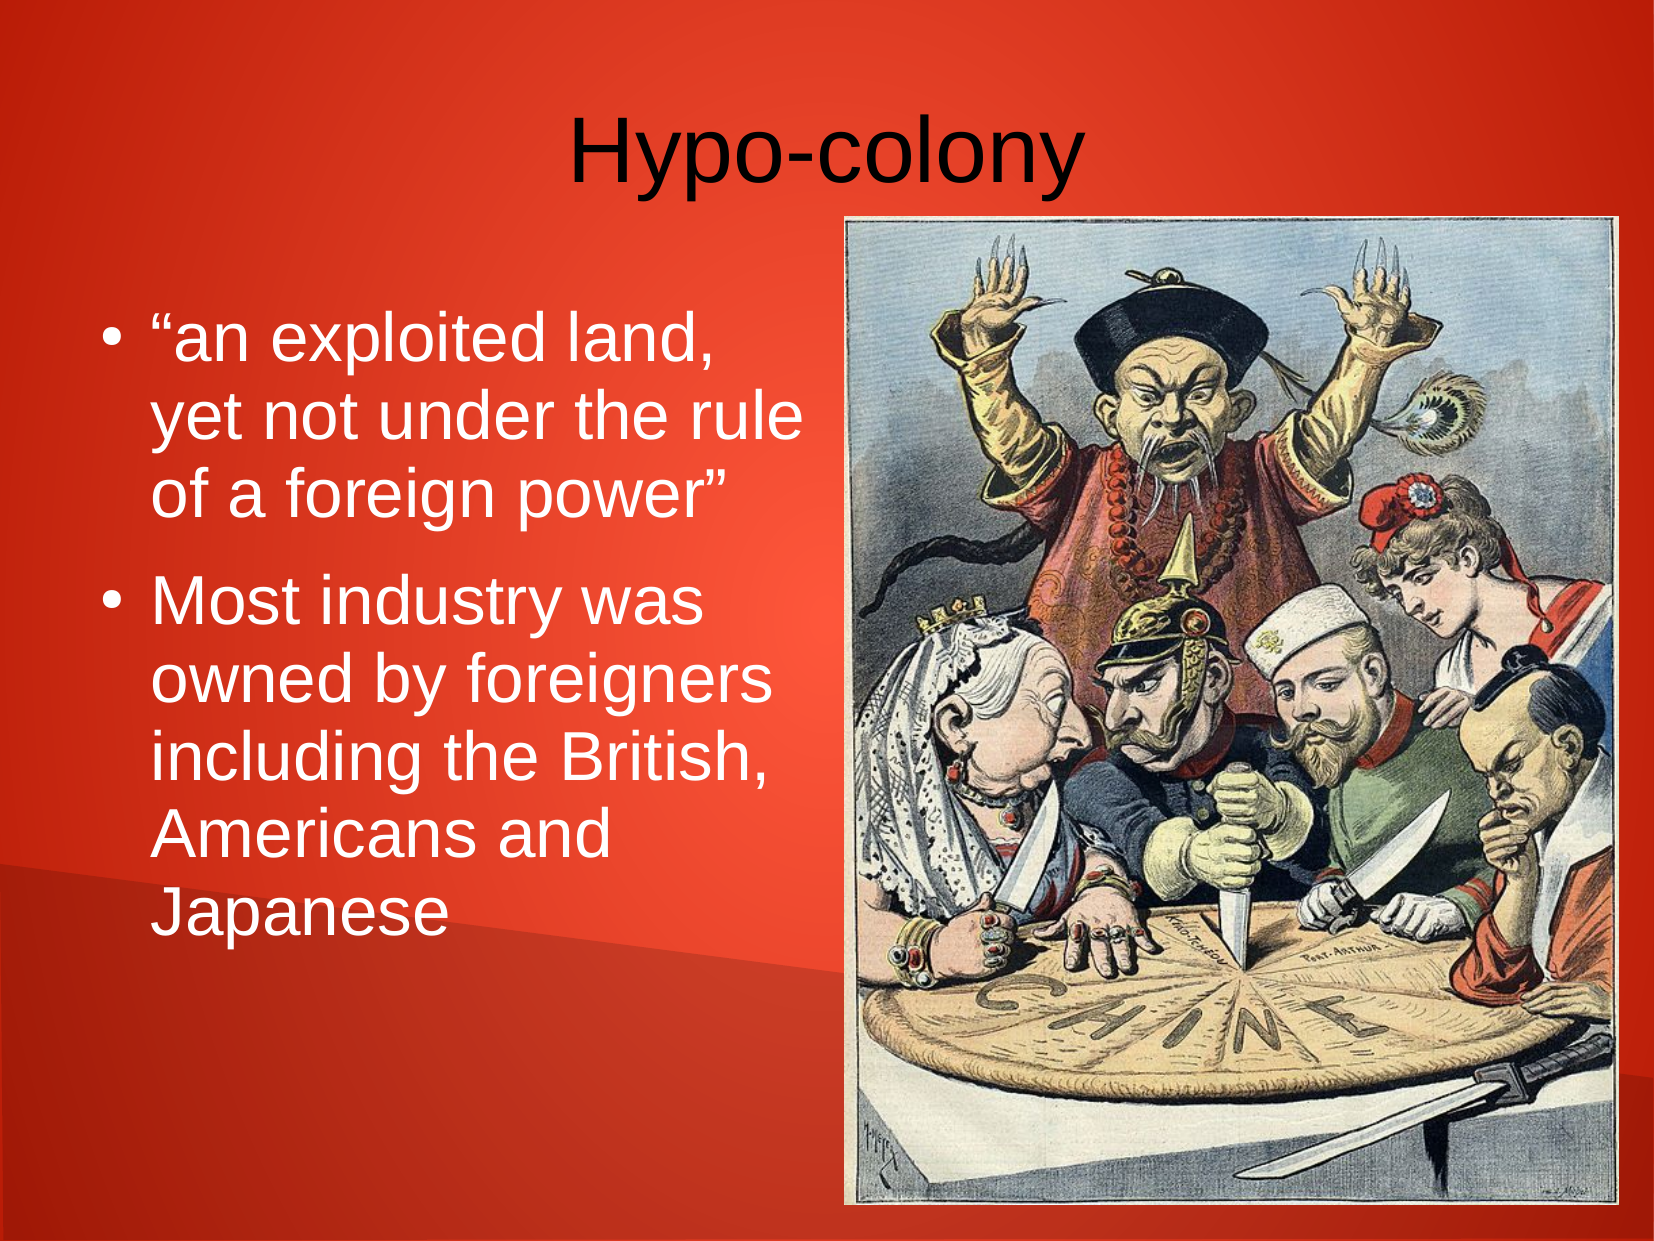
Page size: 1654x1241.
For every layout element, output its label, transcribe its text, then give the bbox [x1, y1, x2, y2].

title Hypo-colony [82, 47, 1571, 252]
picture [844, 216, 1619, 1205]
list “an exploited land, yet not under the rule of a foreign power” Most industry was owned by foreigners including the British, Americans and Japanese [82, 299, 809, 1019]
